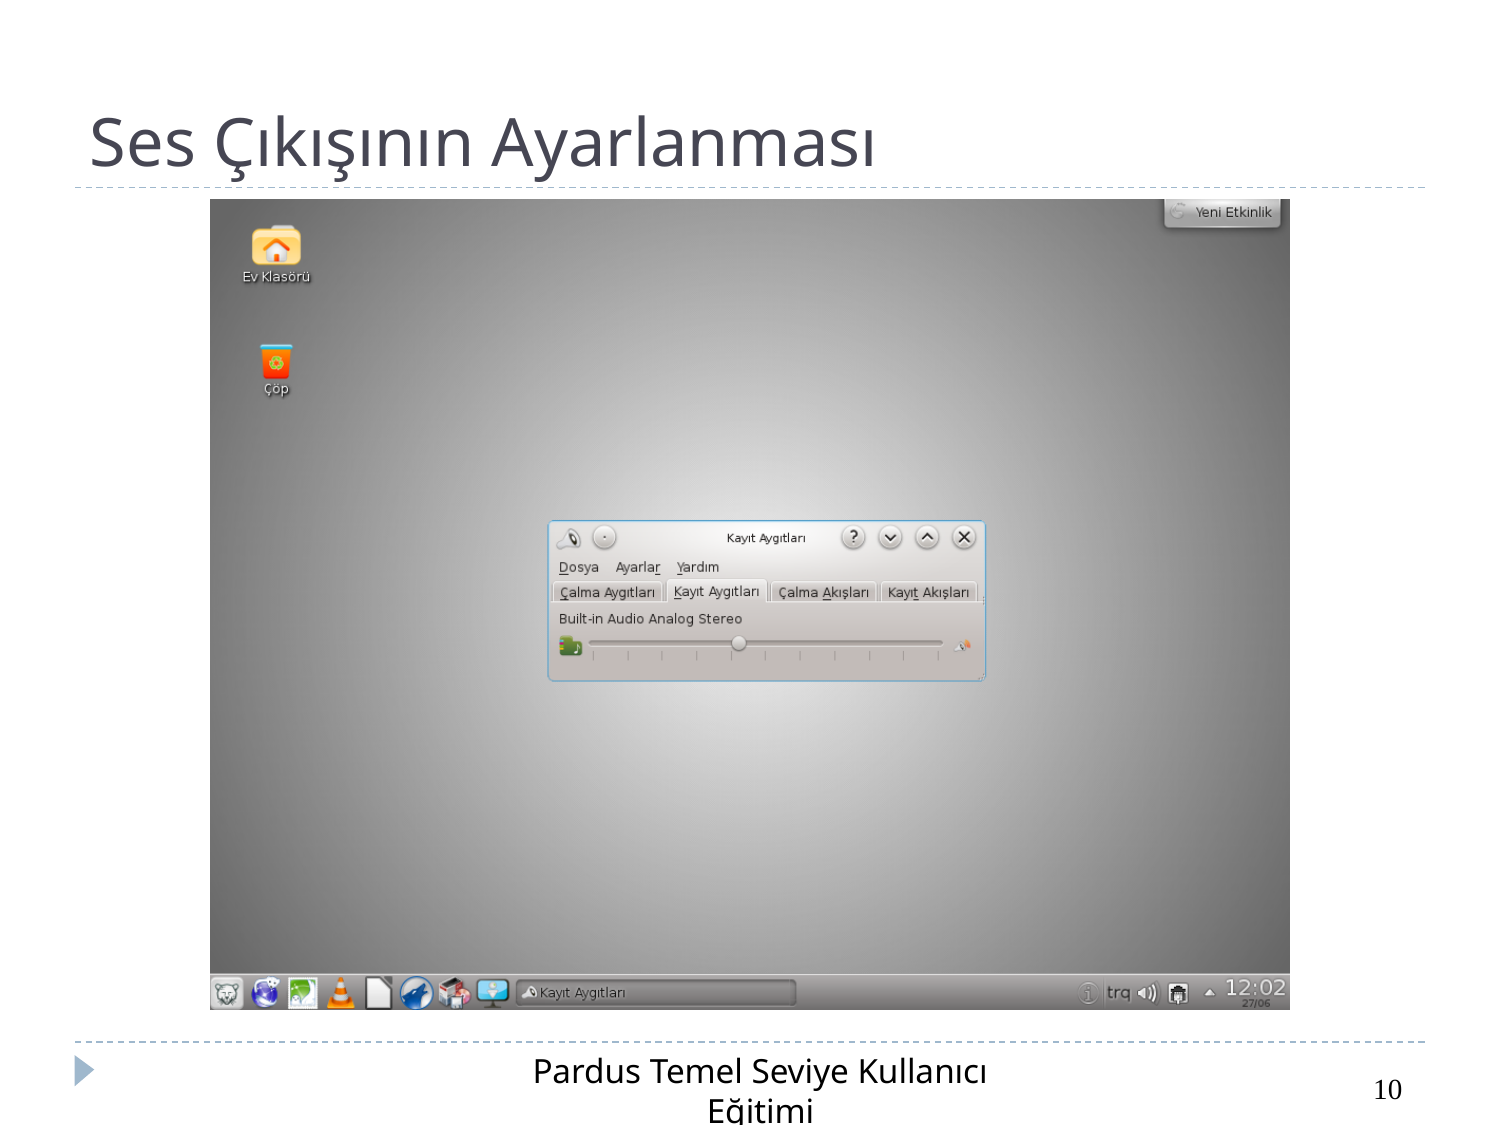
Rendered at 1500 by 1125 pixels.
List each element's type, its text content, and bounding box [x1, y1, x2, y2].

title Ses Çıkışının Ayarlanması [75, 24, 1425, 188]
picture [210, 199, 1290, 1010]
